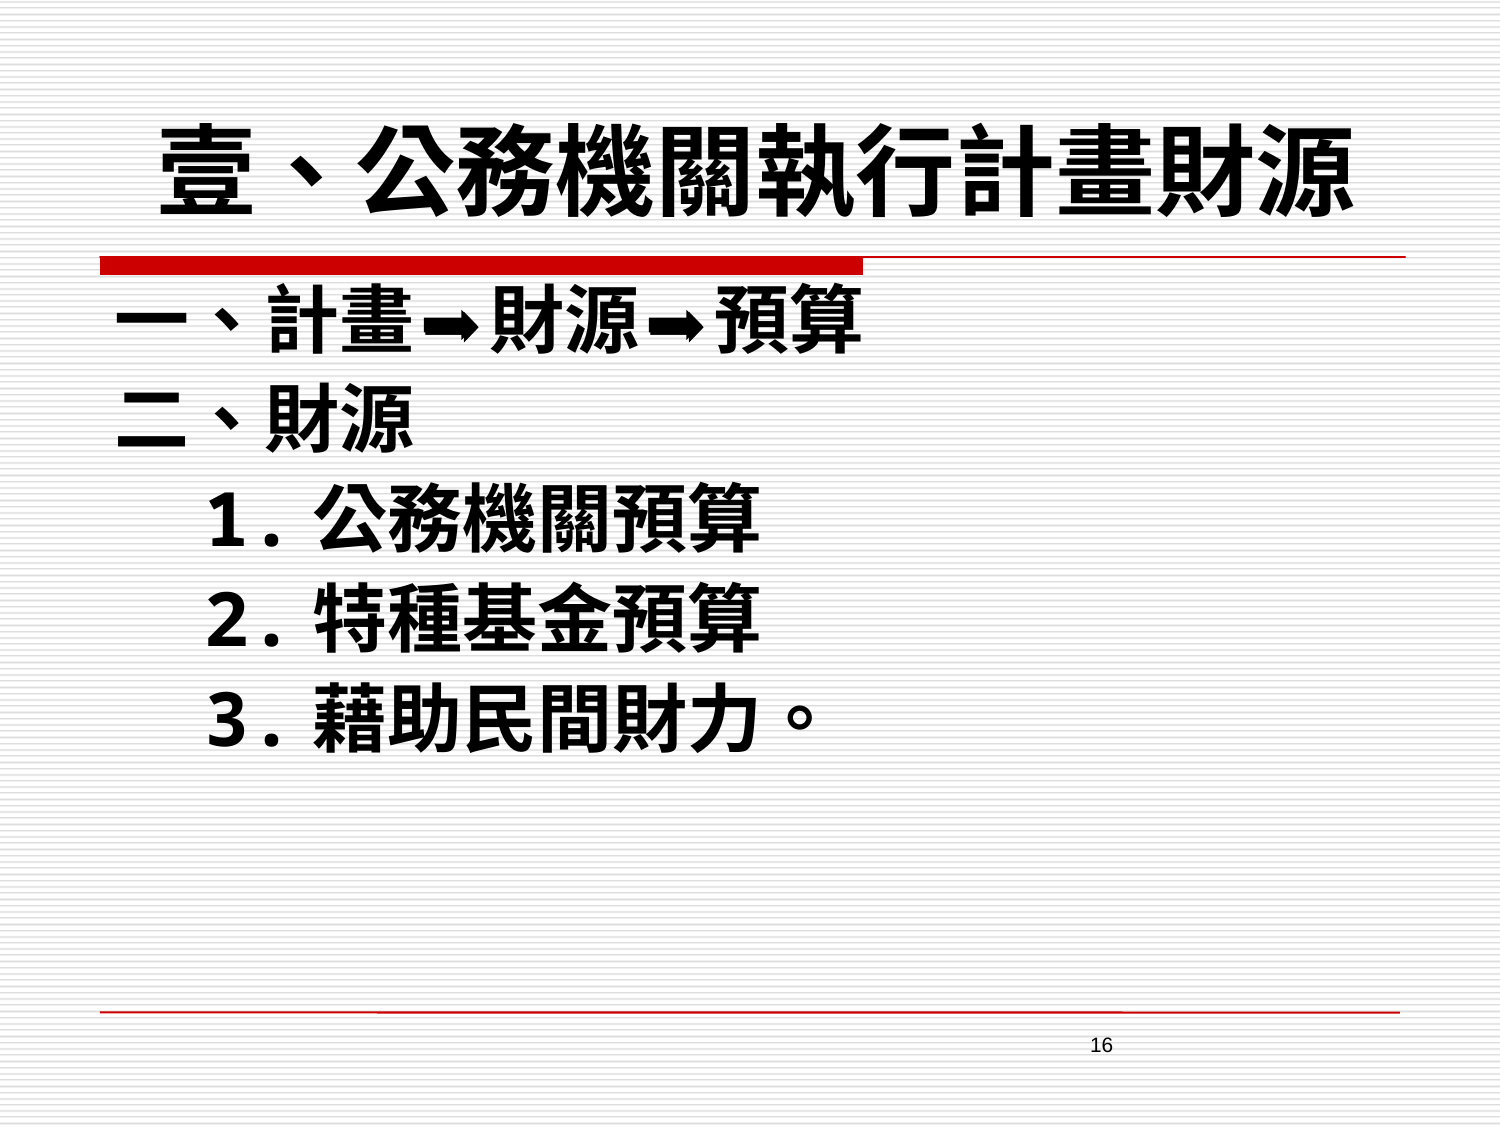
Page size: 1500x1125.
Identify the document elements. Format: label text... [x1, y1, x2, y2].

text_box 一、計畫 財源 預算 二、財源 1.公務機關預算 2.特種基金預算 3.藉助民間財力。 [100, 275, 1317, 1008]
text_box [649, 312, 701, 338]
text_box [1074, 1024, 1400, 1103]
text_box 壹、公務機關執行計畫財源 [88, 101, 1424, 238]
text_box [200, 200, 1251, 275]
text_box [424, 312, 476, 338]
